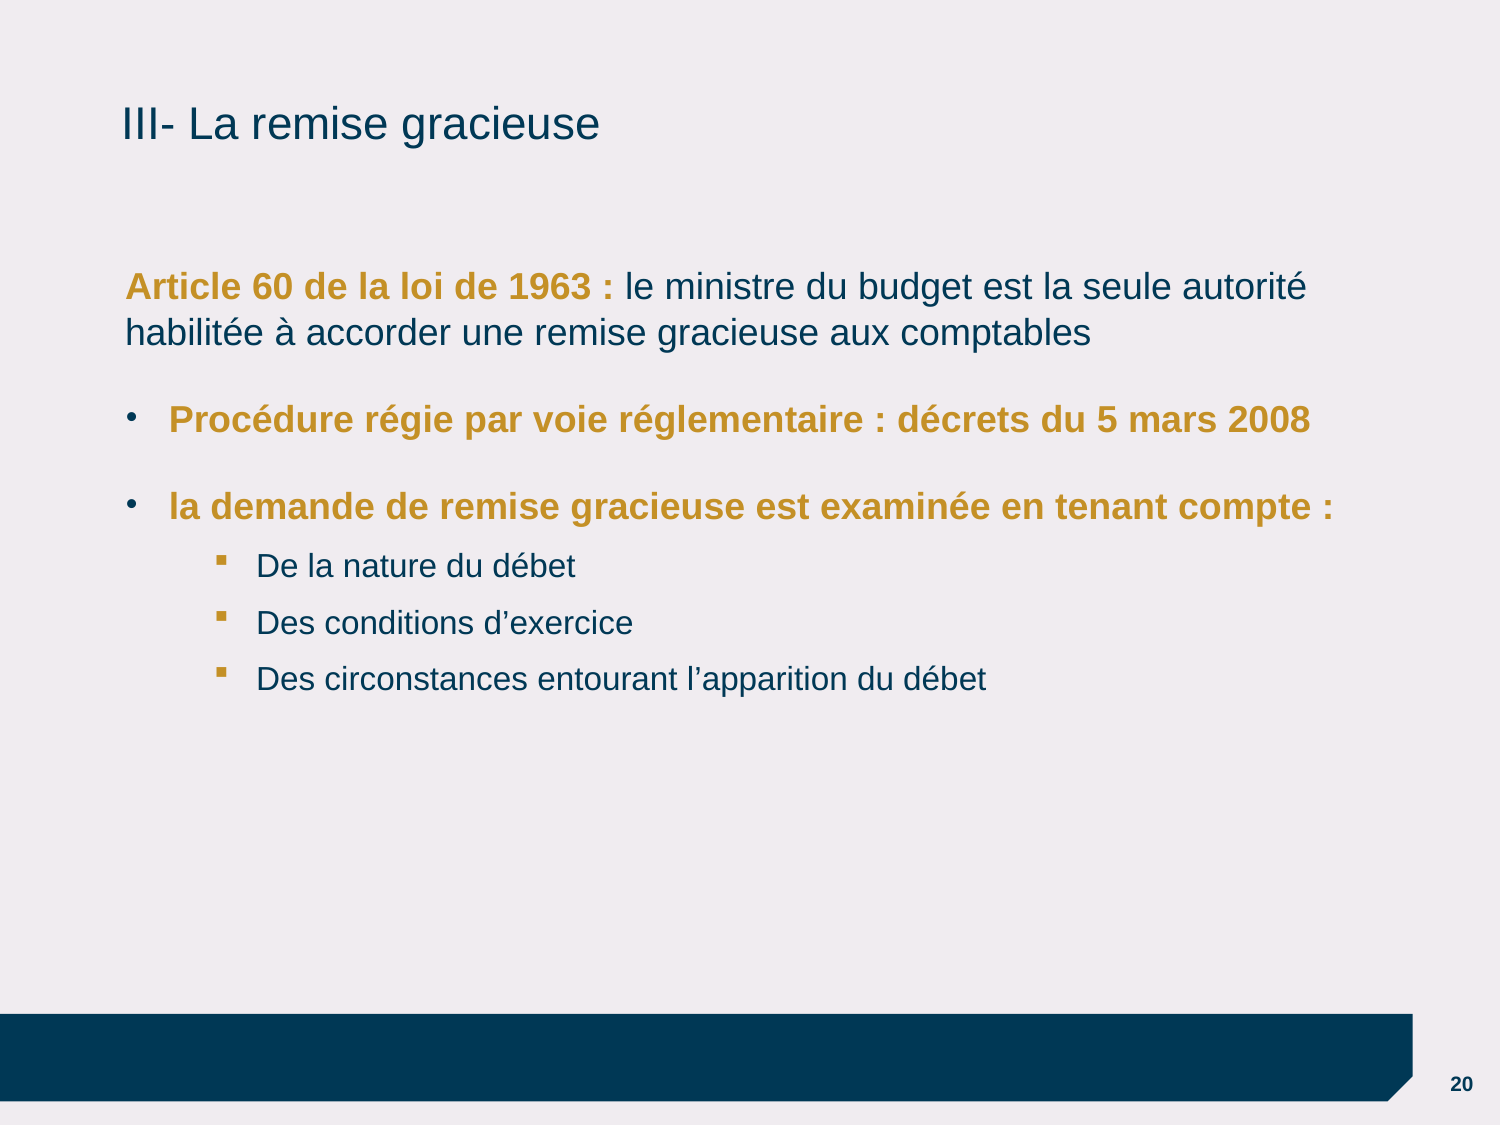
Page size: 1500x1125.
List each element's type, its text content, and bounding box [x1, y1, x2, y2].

list Article 60 de la loi de 1963 : le ministre du budget est la seule autorité habilitée à accorder une remise gracieuse aux comptables Procédure régie par voie réglementaire : décrets du 5 mars 2008 la demande de remise gracieuse est examinée en tenant compte : De la nature du débet Des conditions d’exercice Des circonstances entourant l’apparition du débet [125, 262, 1382, 895]
title III- La remise gracieuse [121, 68, 1438, 180]
